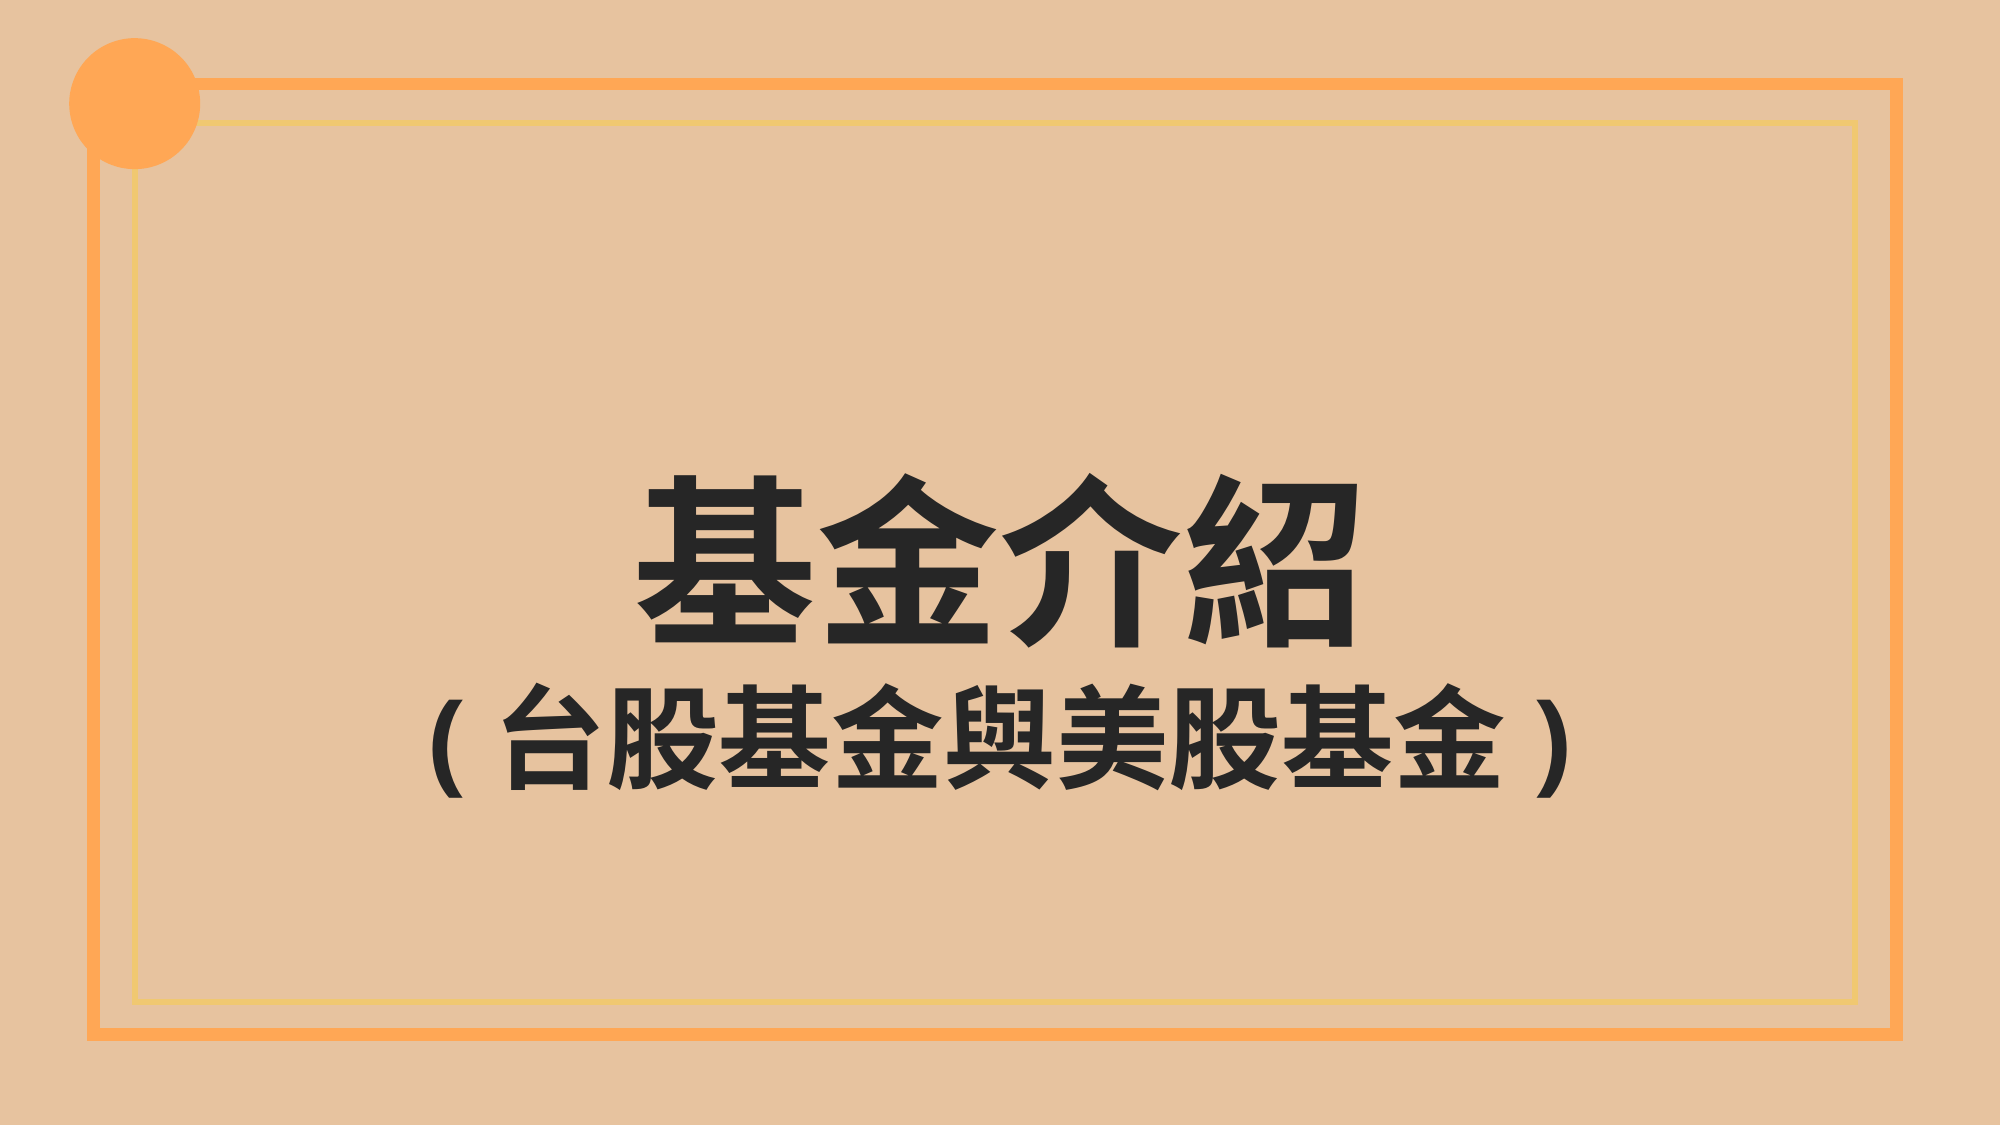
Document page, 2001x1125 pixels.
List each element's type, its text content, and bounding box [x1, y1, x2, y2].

text_box 基金介紹 (台股基金與美股基金) [279, 440, 1721, 815]
text_box [69, 38, 201, 170]
